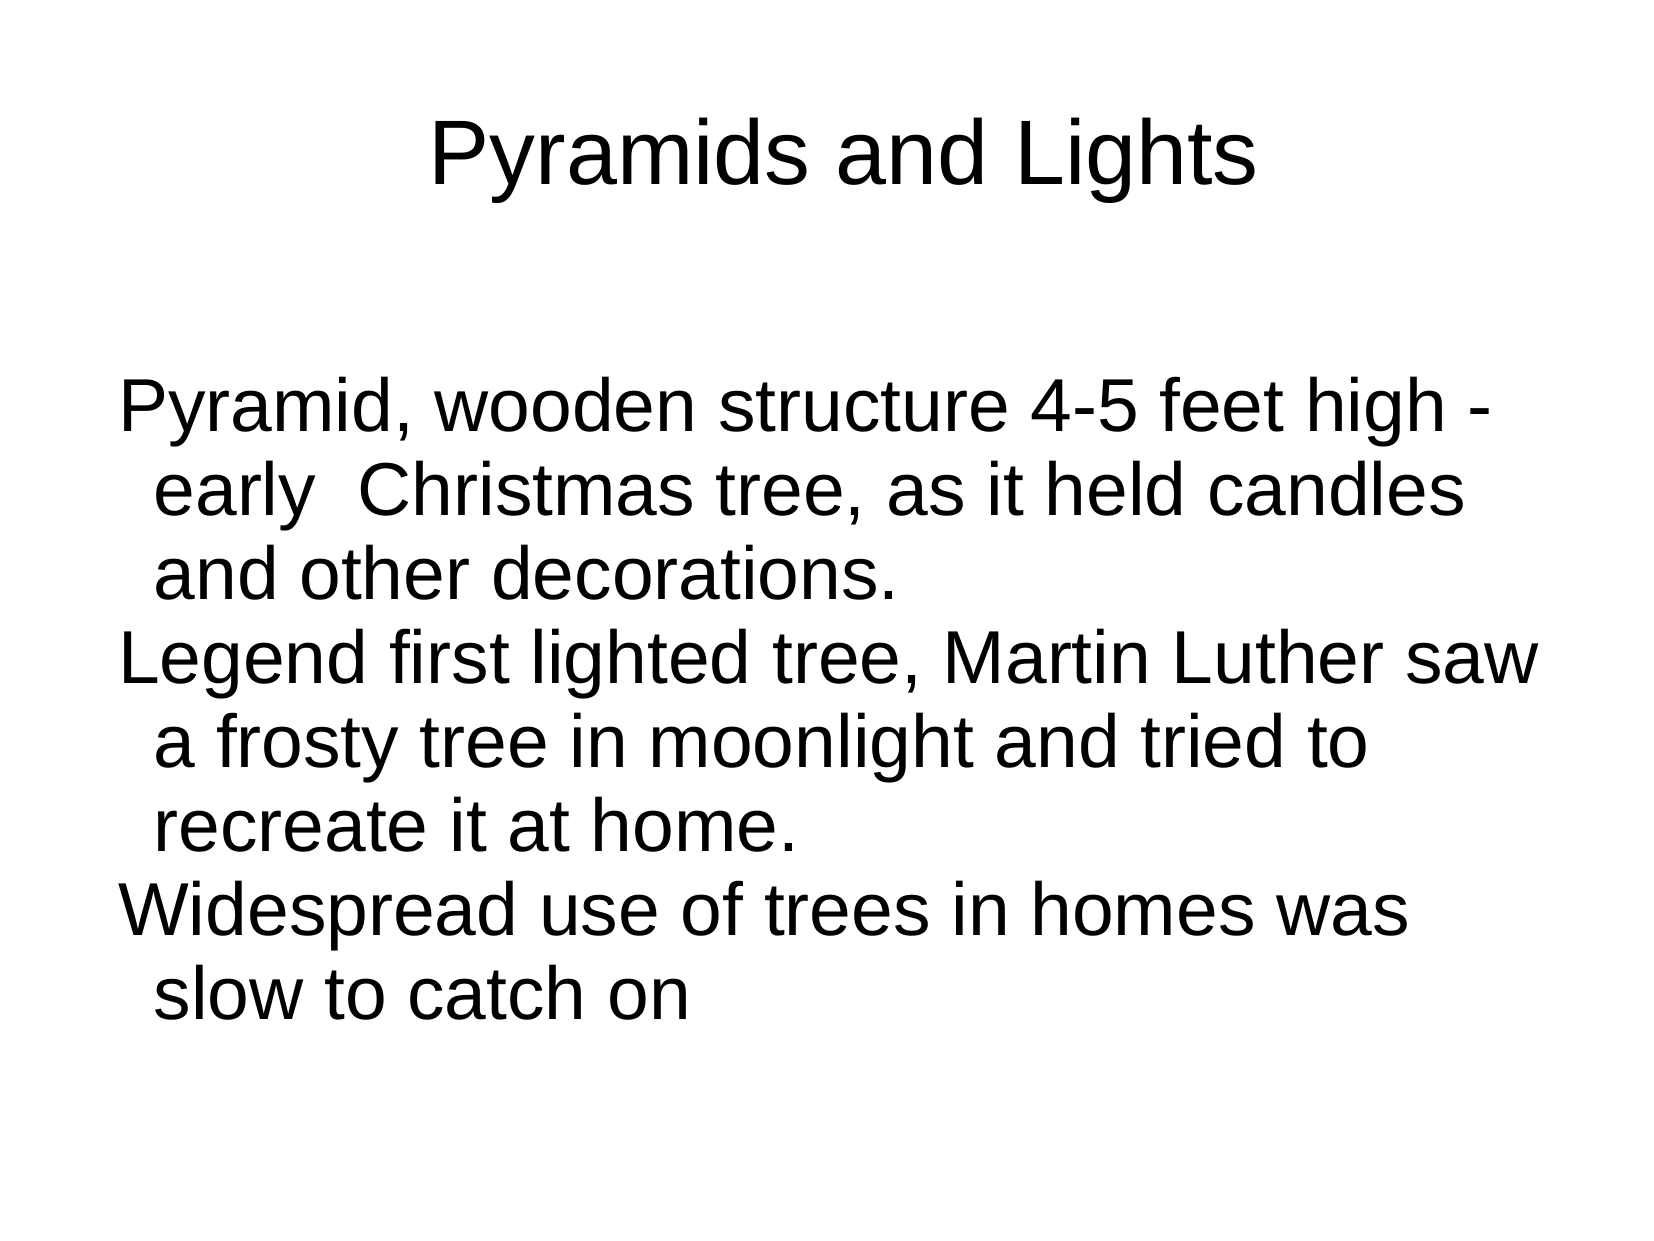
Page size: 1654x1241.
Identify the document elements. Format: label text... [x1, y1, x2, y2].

subtitle Pyramid, wooden structure 4-5 feet high - early Christmas tree, as it held candles and other decorations. Legend first lighted tree, Martin Luther saw a frosty tree in moonlight and tried to recreate it at home. Widespread use of trees in homes was slow to catch on [82, 290, 1571, 1109]
title Pyramids and Lights [82, 49, 1571, 257]
